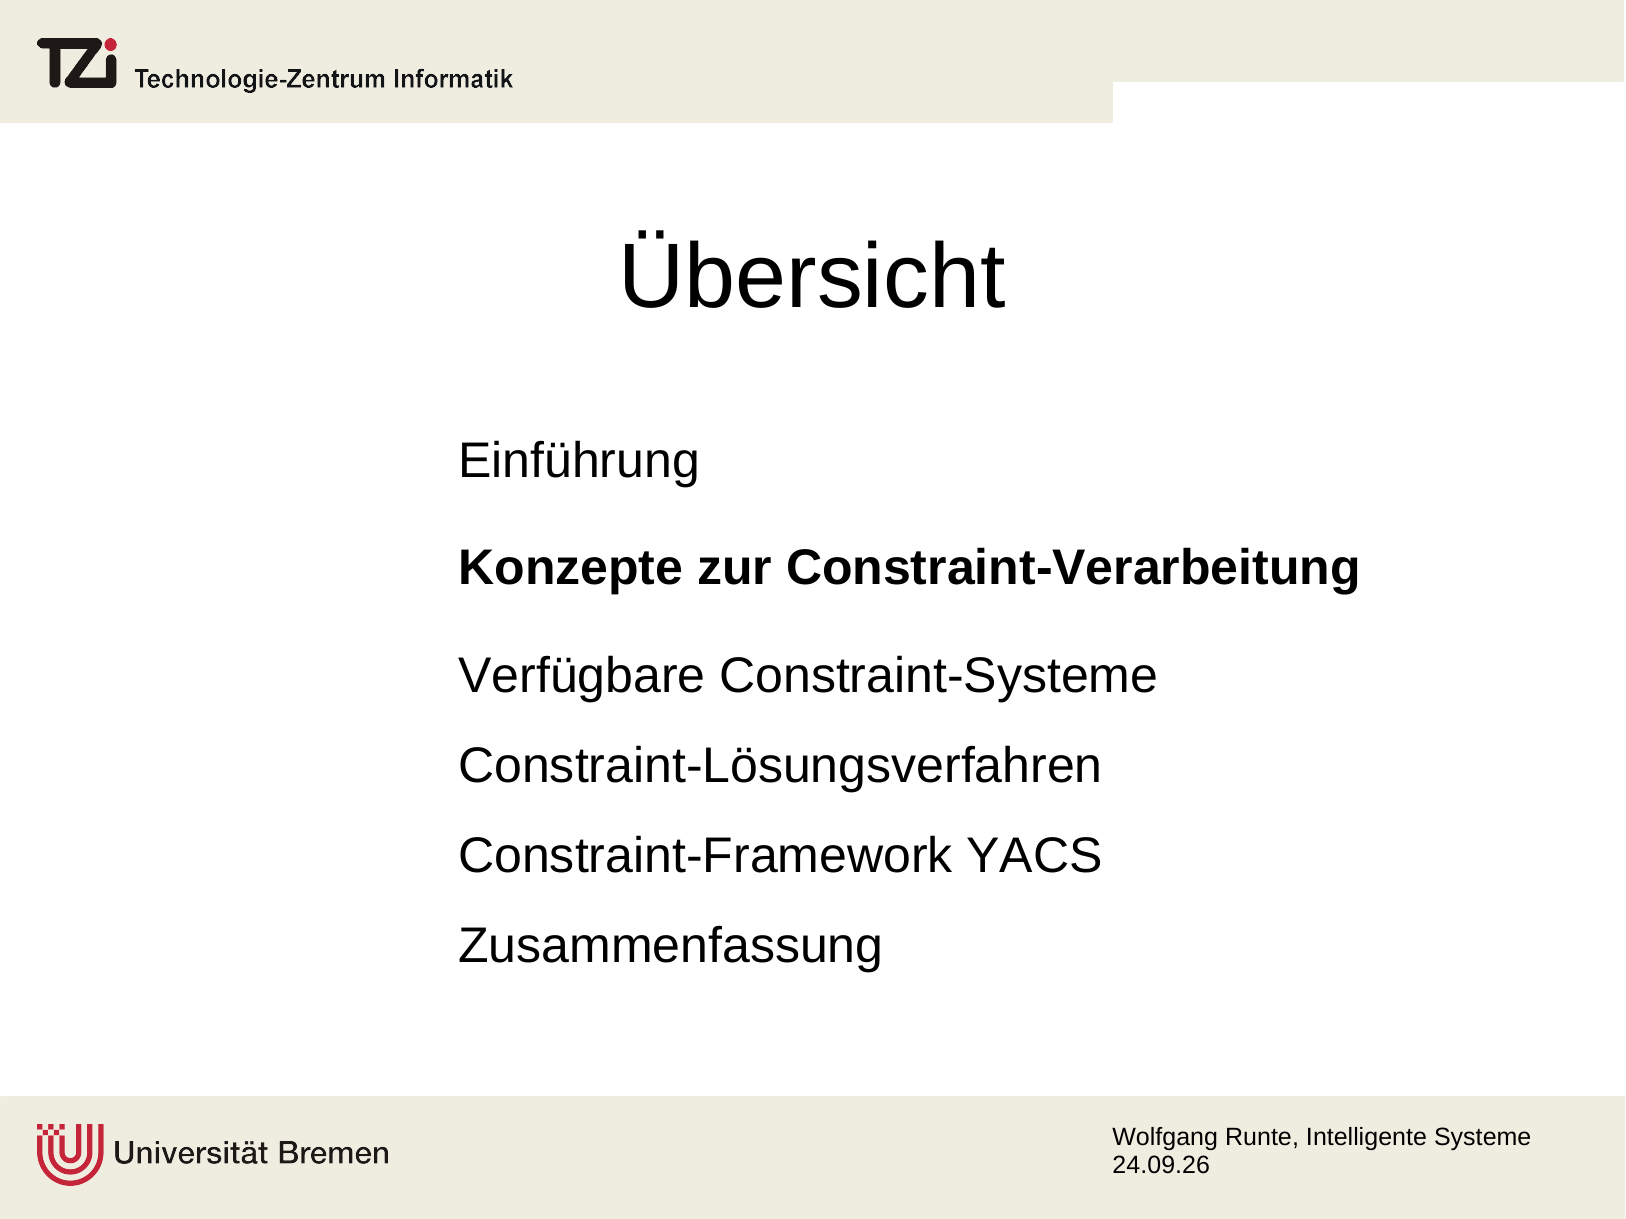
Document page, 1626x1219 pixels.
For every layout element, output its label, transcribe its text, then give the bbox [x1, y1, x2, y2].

title Übersicht [112, 162, 1513, 393]
picture [37, 38, 513, 93]
picture [37, 1124, 388, 1186]
list Einführung Konzepte zur Constraint-Verarbeitung Verfügbare Constraint-Systeme Constraint-Lösungsverfahren Constraint-Framework YACS Zusammenfassung [458, 433, 1442, 977]
